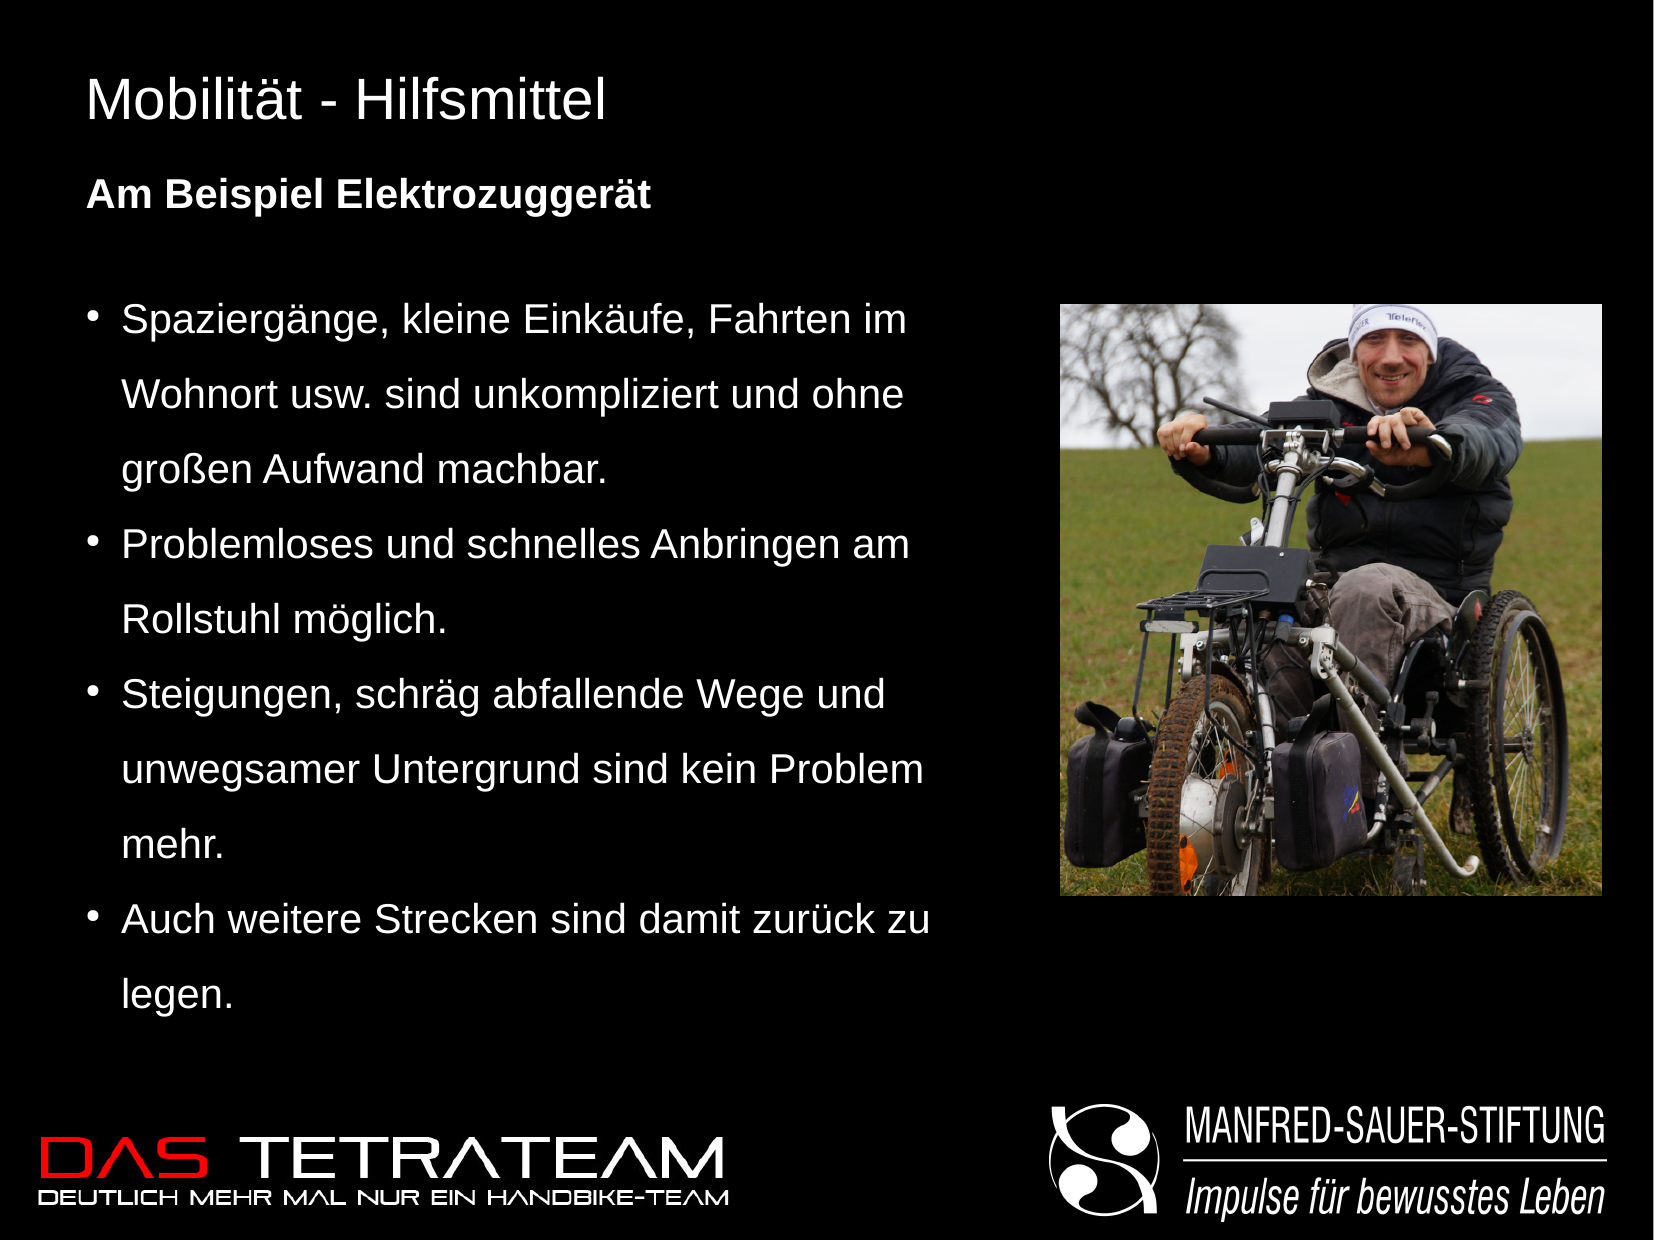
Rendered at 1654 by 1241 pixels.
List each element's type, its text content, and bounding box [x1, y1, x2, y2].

text_box Mobilität - Hilfsmittel [70, 59, 1170, 139]
picture [1049, 1104, 1607, 1222]
picture [1060, 304, 1602, 896]
text_box Am Beispiel Elektrozuggerät Spaziergänge, kleine Einkäufe, Fahrten im Wohnort usw. sind unkompliziert und ohne großen Aufwand machbar. Problemloses und schnelles Anbringen am Rollstuhl möglich. Steigungen, schräg abfallende Wege und unwegsamer Untergrund sind kein Problem mehr. Auch weitere Strecken sind damit zurück zu legen. [70, 159, 1061, 767]
picture [16, 1121, 762, 1216]
